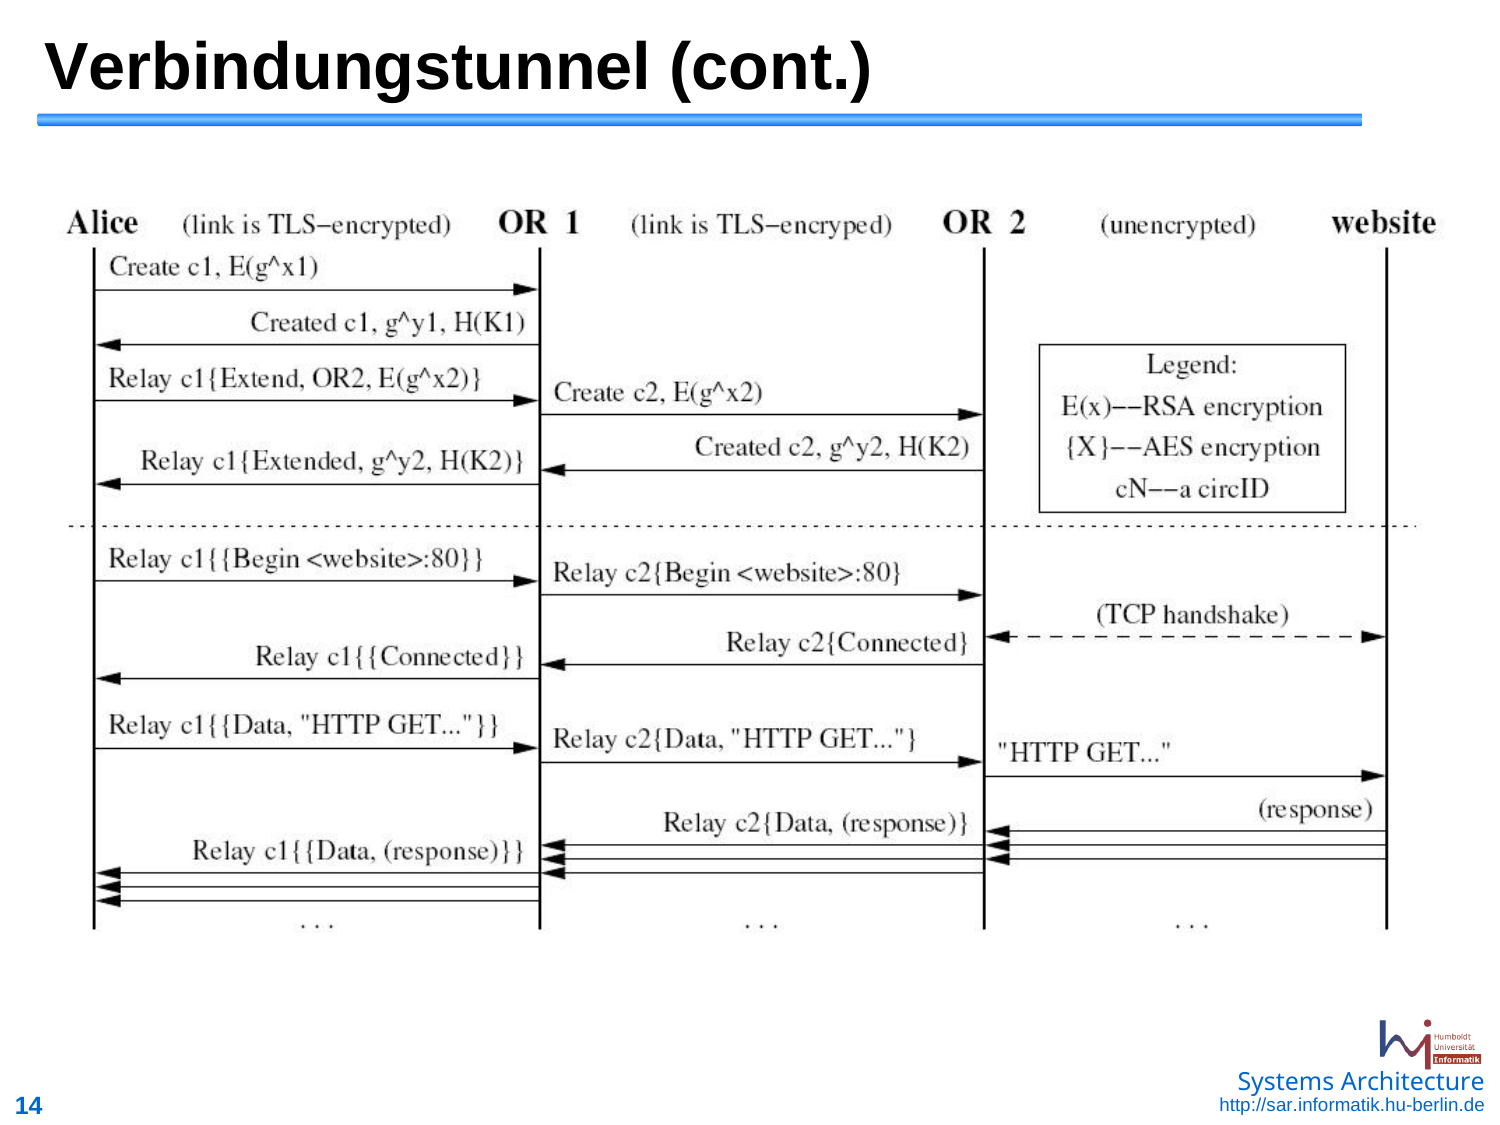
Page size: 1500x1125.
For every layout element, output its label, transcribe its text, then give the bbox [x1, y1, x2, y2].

title Verbindungstunnel (cont.) [29, 19, 1500, 114]
picture [1376, 1016, 1483, 1071]
picture [58, 196, 1447, 945]
